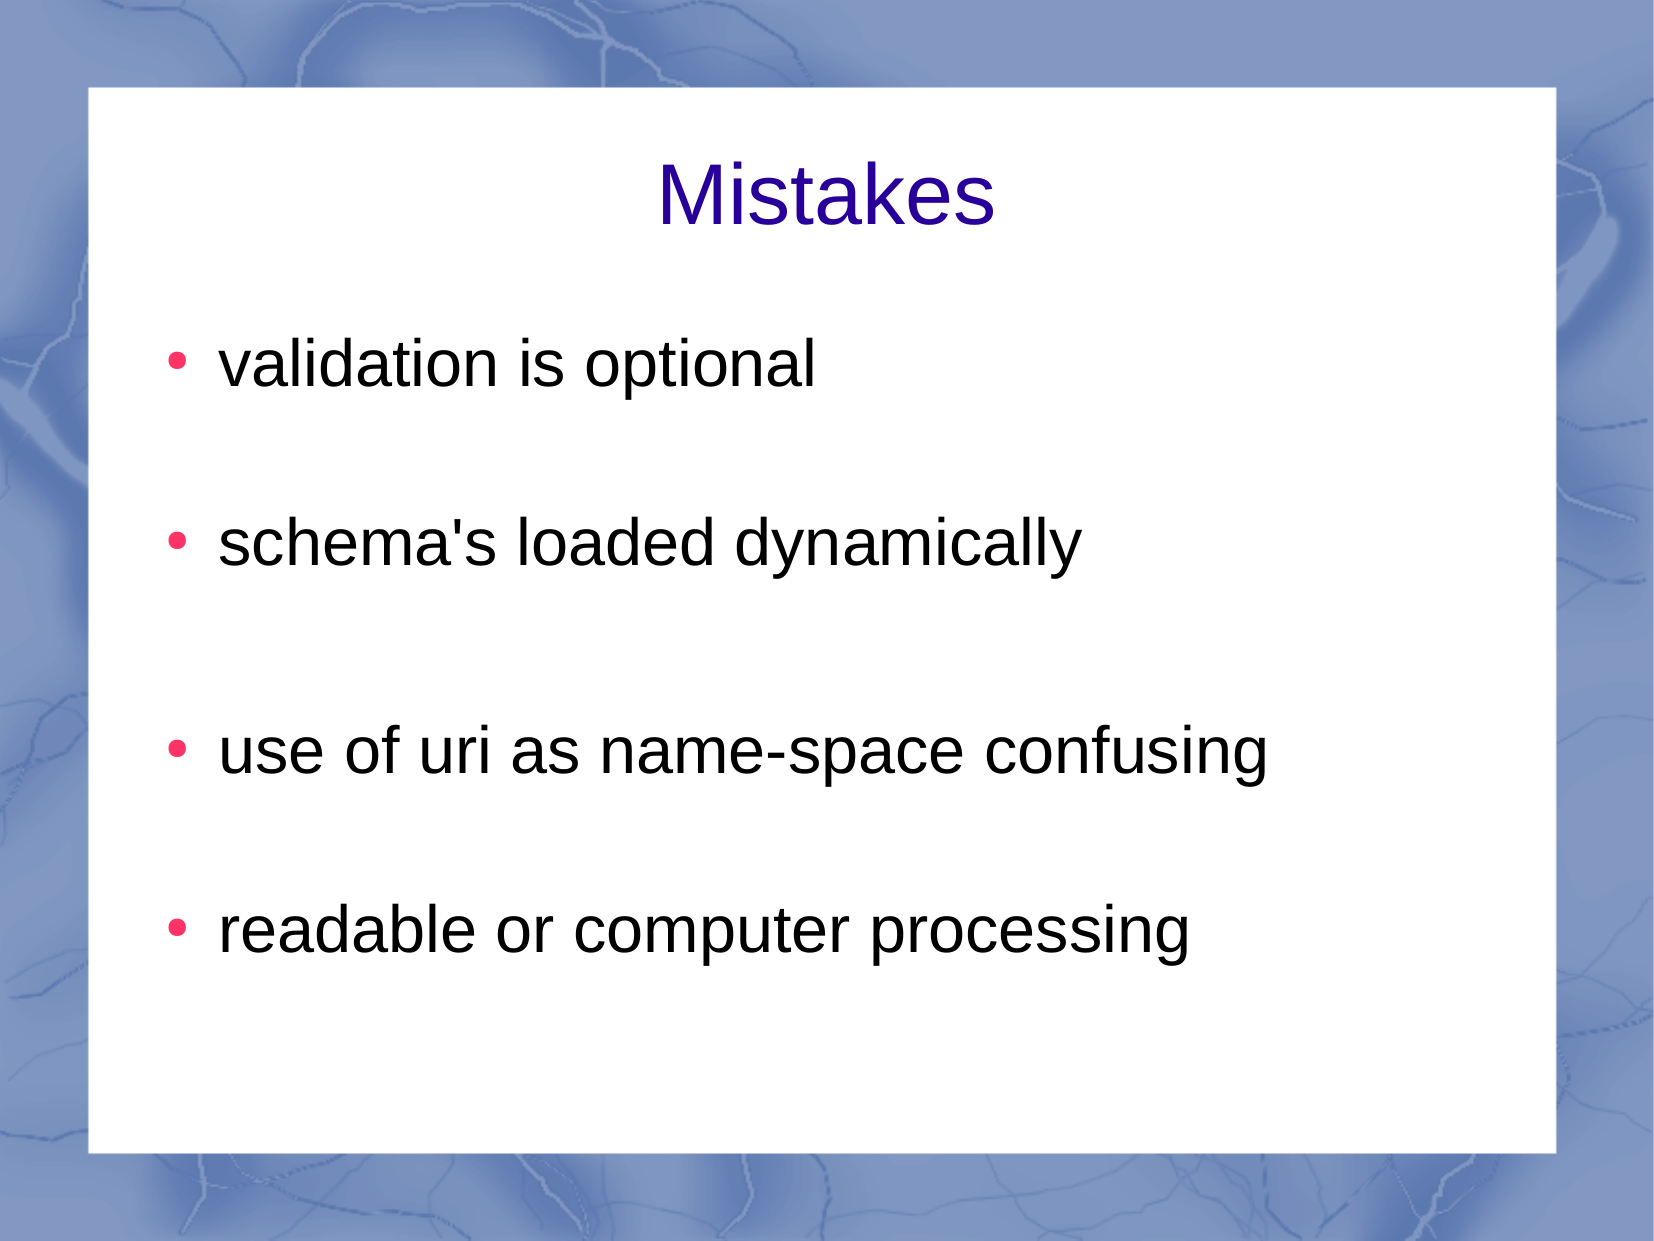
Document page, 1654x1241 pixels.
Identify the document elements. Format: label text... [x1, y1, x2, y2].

list validation is optional schema's loaded dynamically use of uri as name-space confusing readable or computer processing [147, 325, 1506, 1232]
title Mistakes [118, 90, 1536, 298]
picture [0, 0, 1654, 1241]
